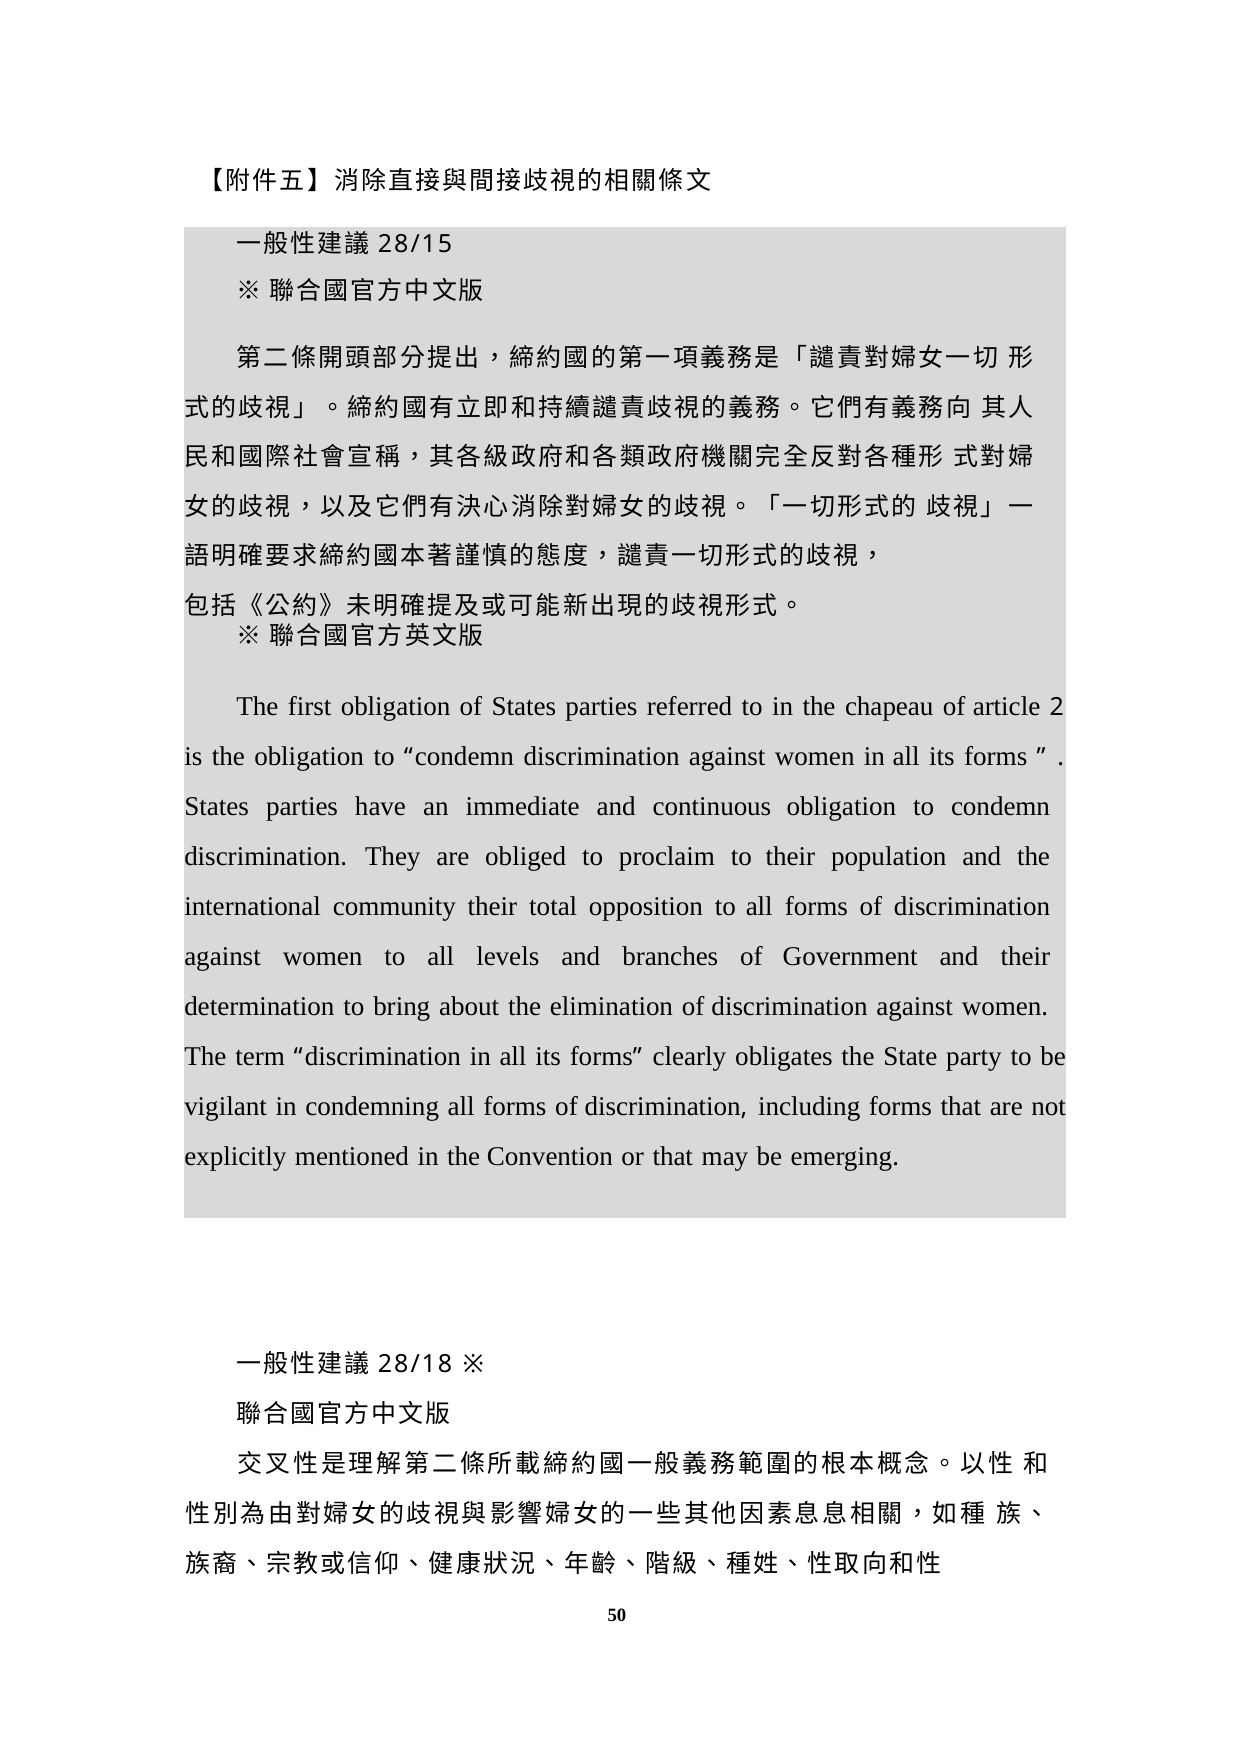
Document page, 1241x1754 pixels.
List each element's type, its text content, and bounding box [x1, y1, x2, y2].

text_box 一般性建議28/15 ※聯合國官方中文版 第二條開頭部分提出，締約國的第一項義務是「譴責對婦女一切 形式的歧視」。締約國有立即和持續譴責歧視的義務。它們有義務向 其人民和國際社會宣稱，其各級政府和各類政府機關完全反對各種形 式對婦女的歧視，以及它們有決心消除對婦女的歧視。「一切形式的 歧視」一語明確要求締約國本著謹慎的態度，譴責一切形式的歧視， 包括《公約》未明確提及或可能新出現的歧視形式。 ※聯合國官方英文版 The first obligation of States parties referred to in the chapeau of article 2 is the obligation to “condemn discrimination against women in all its forms ” . States parties have an immediate and continuous obligation to condemn discrimination. They are obliged to proclaim to their population and the international community their total opposition to all forms of discrimination against women to all levels and branches of Government and their determination to bring about the elimination of discrimination against women. The term “discrimination in all its forms” clearly obligates the State party to be vigilant in condemning all forms of discrimination, including forms that are not explicitly mentioned in the Convention or that may be emerging. [184, 227, 1066, 1218]
text_box 50 [608, 1603, 633, 1623]
text_box 【附件五】消除直接與間接歧視的相關條文 [199, 165, 744, 198]
text_box 一般性建議28/18 ※聯合國官方中文版 交叉性是理解第二條所載締約國一般義務範圍的根本概念。以性 和性別為由對婦女的歧視與影響婦女的一些其他因素息息相關，如種 族、族裔、宗教或信仰、健康狀況、年齡、階級、種姓、性取向和性 [185, 1328, 1054, 1567]
